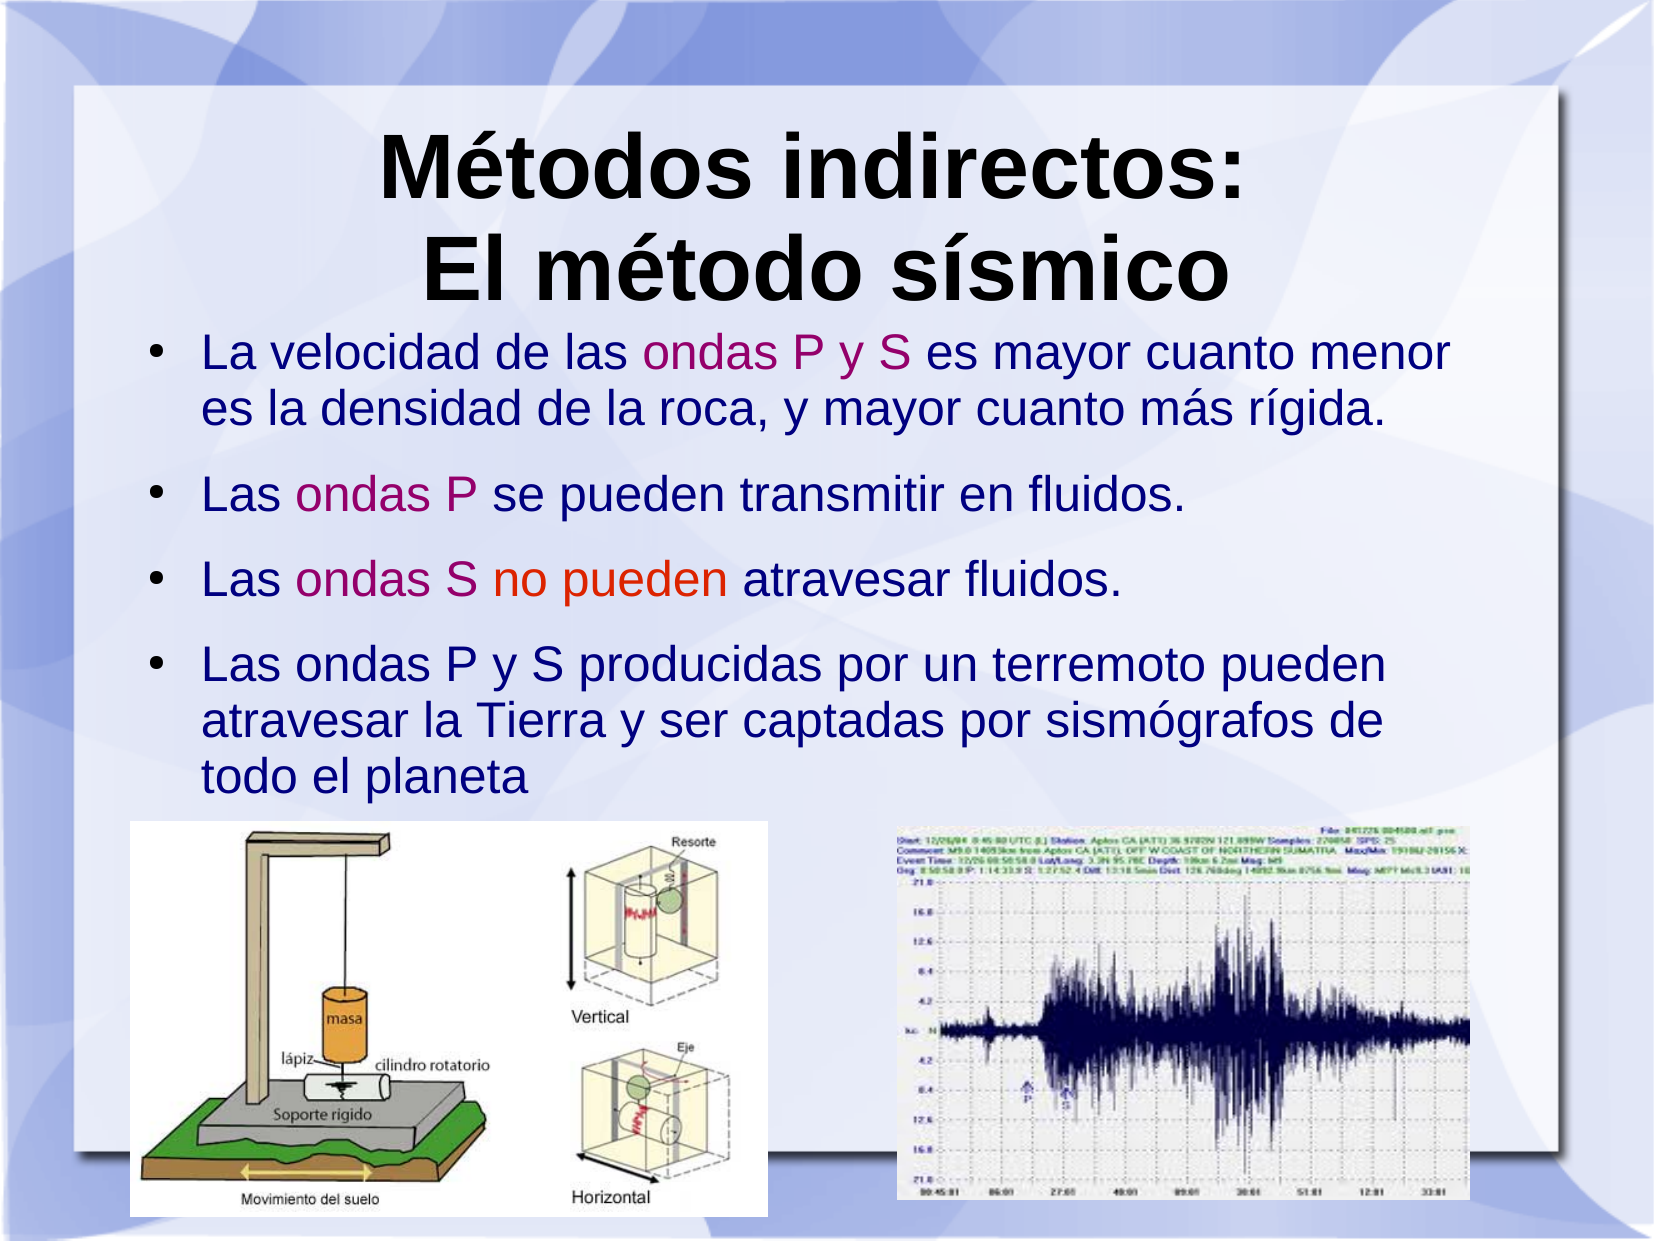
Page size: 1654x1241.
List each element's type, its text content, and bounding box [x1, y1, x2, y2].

list La velocidad de las ondas P y S es mayor cuanto menor es la densidad de la roca, y mayor cuanto más rígida. Las ondas P se pueden transmitir en fluidos. Las ondas S no pueden atravesar fluidos. Las ondas P y S producidas por un terremoto pueden atravesar la Tierra y ser captadas por sismógrafos de todo el planeta [129, 324, 1489, 1144]
picture [0, 0, 1654, 1241]
title Métodos indirectos: El método sísmico [118, 114, 1536, 322]
